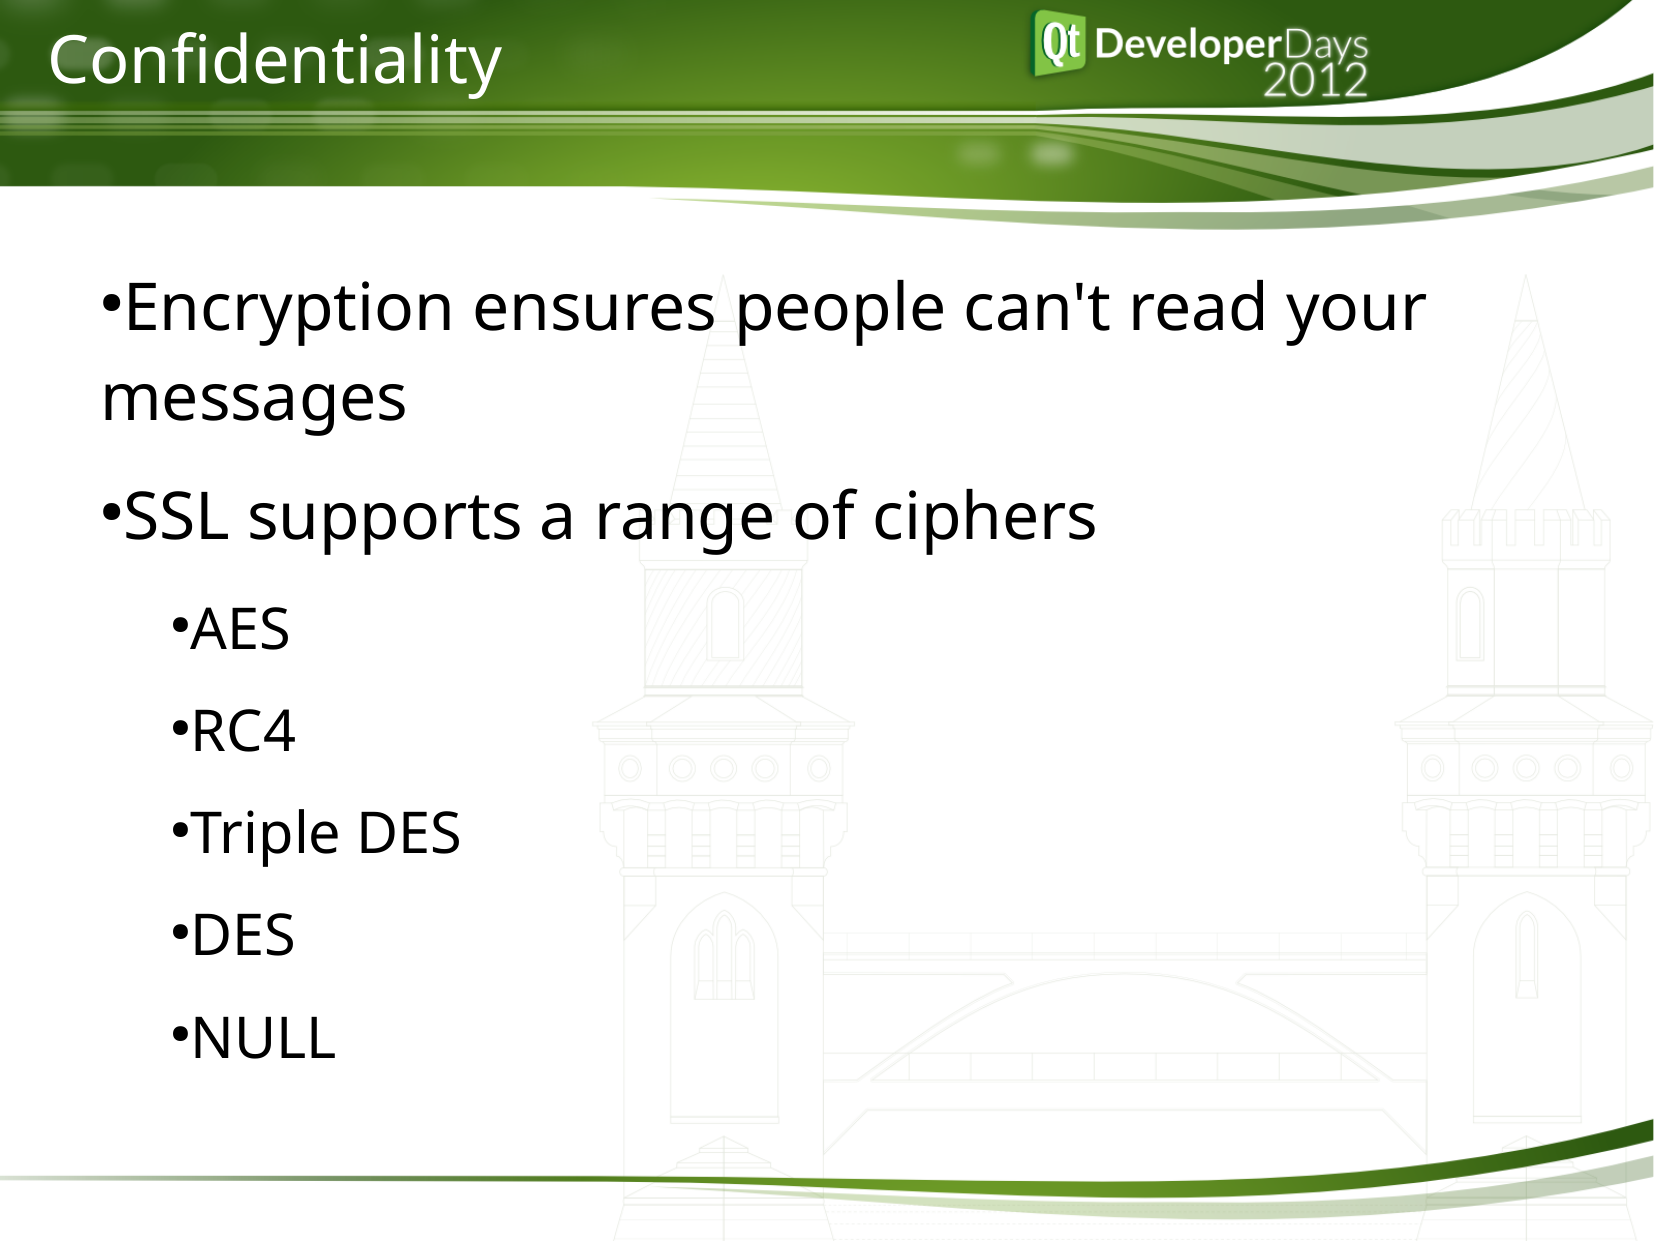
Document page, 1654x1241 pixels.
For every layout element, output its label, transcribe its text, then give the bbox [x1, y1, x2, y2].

picture [0, 0, 1654, 1241]
title Confidentiality [47, 11, 1028, 178]
list Encryption ensures people can't read your messages SSL supports a range of ciphers AES RC4 Triple DES DES NULL [82, 259, 1538, 1079]
